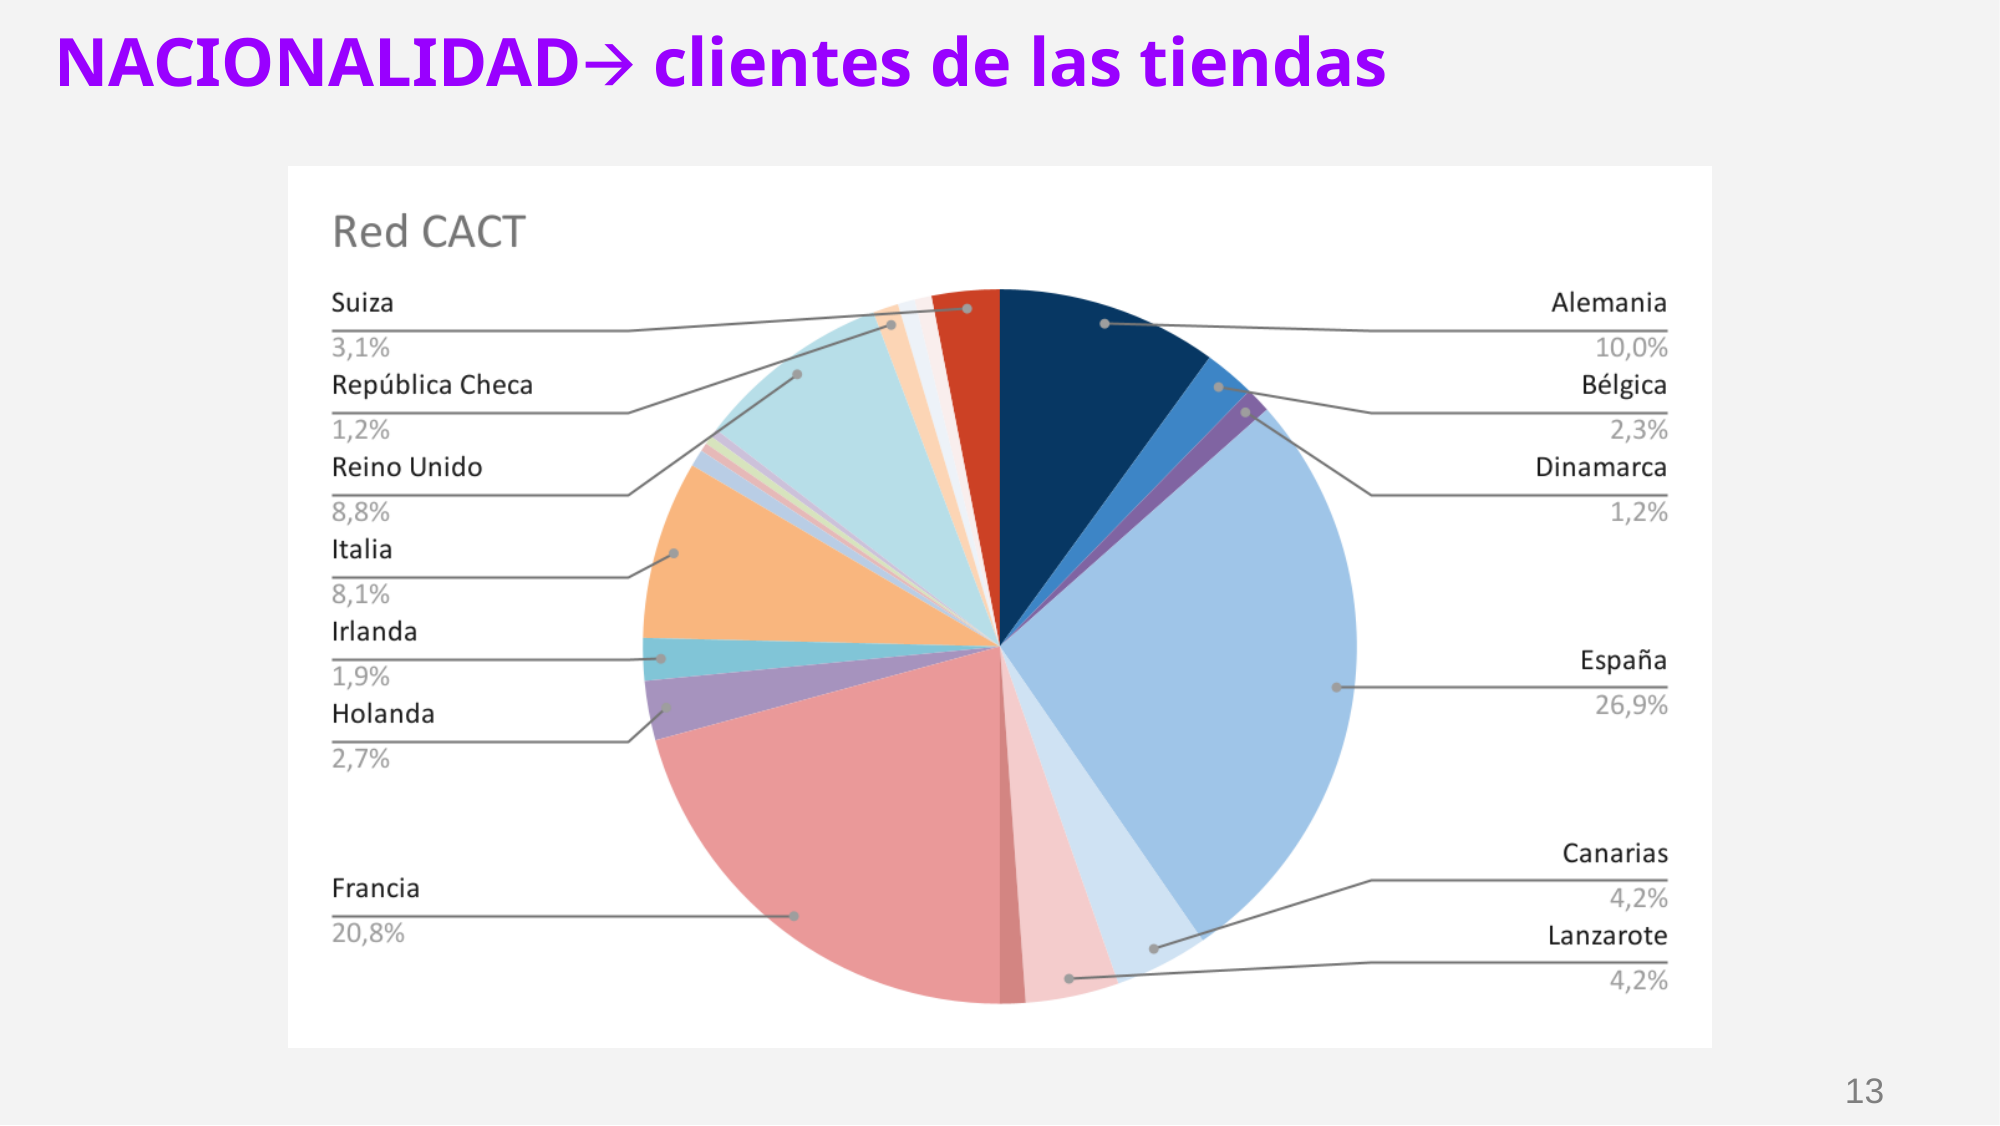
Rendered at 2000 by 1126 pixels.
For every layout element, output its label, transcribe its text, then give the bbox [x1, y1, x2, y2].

picture [288, 166, 1712, 1048]
text_box NACIONALIDAD🡪 clientes de las tiendas [54, 0, 1513, 120]
slide_number <number> [1435, 1059, 1902, 1120]
